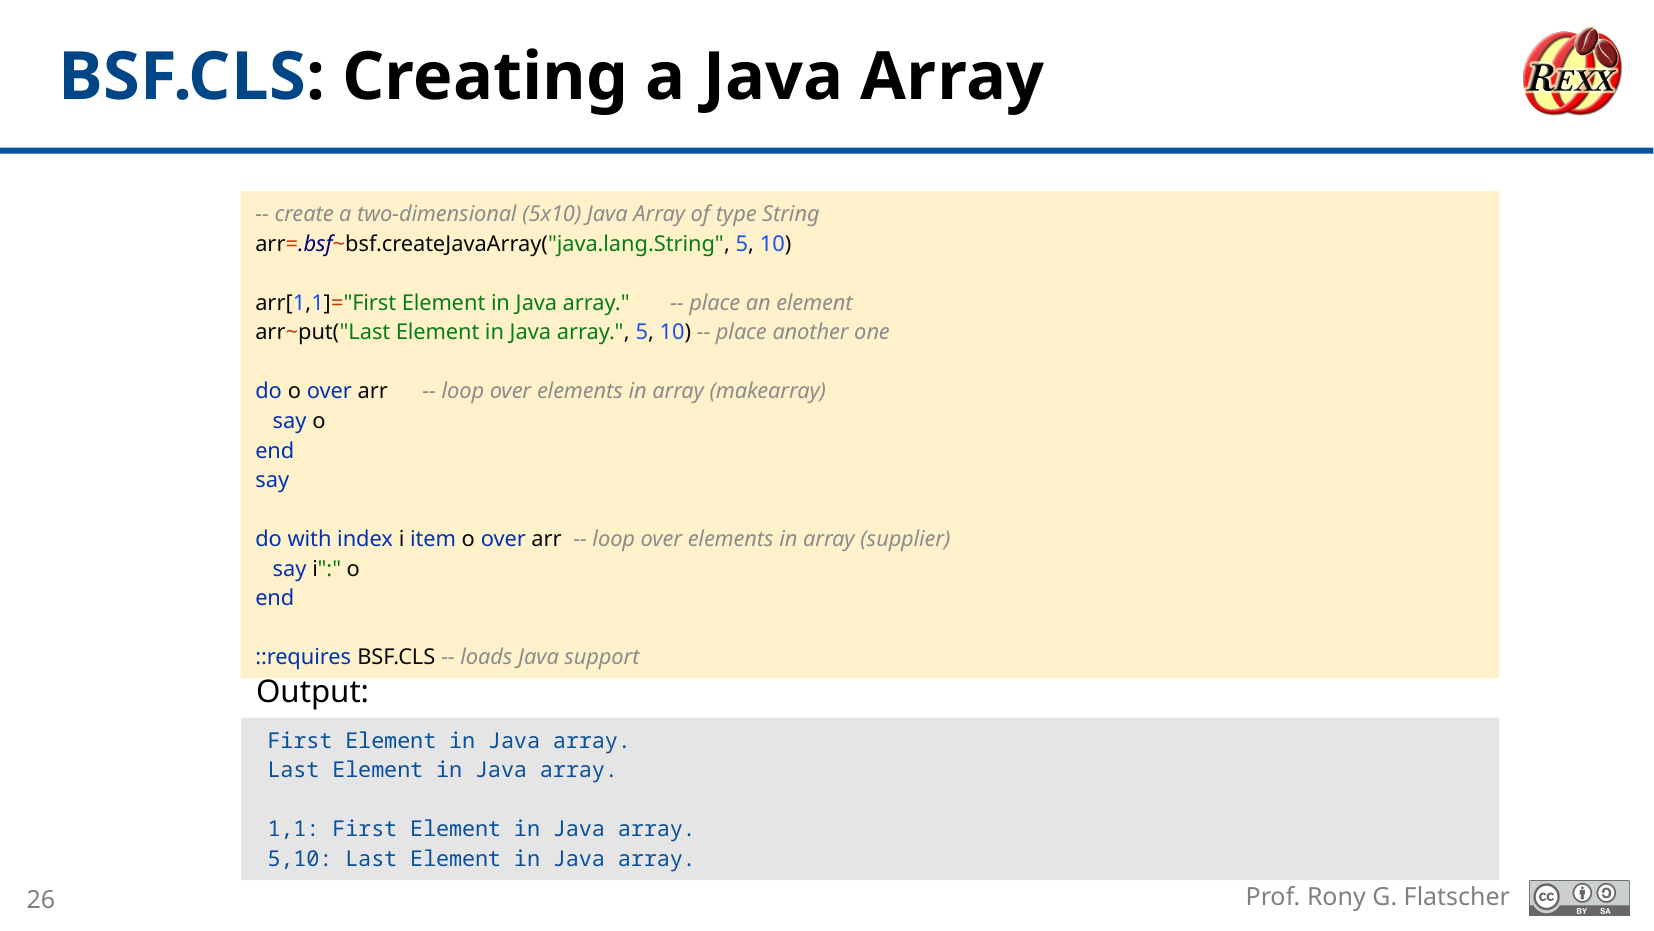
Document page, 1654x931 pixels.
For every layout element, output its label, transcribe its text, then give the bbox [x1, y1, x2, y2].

title BSF.CLS: Creating a Java Array [0, 0, 1654, 148]
text_box Output: [241, 662, 1421, 718]
text_box First Element in Java array. Last Element in Java array. 1,1: First Element in Java array. 5,10: Last Element in Java array. [241, 717, 1500, 874]
text_box -- create a two-dimensional (5x10) Java Array of type String arr=.bsf~bsf.createJavaArray("java.lang.String", 5, 10) arr[1,1]="First Element in Java array." -- place an element arr~put("Last Element in Java array.", 5, 10) -- place another one do o over arr -- loop over elements in array (makearray) say o end say do with index i item o over arr -- loop over elements in array (supplier) say i":" o end ::requires BSF.CLS -- loads Java support [240, 191, 1500, 659]
